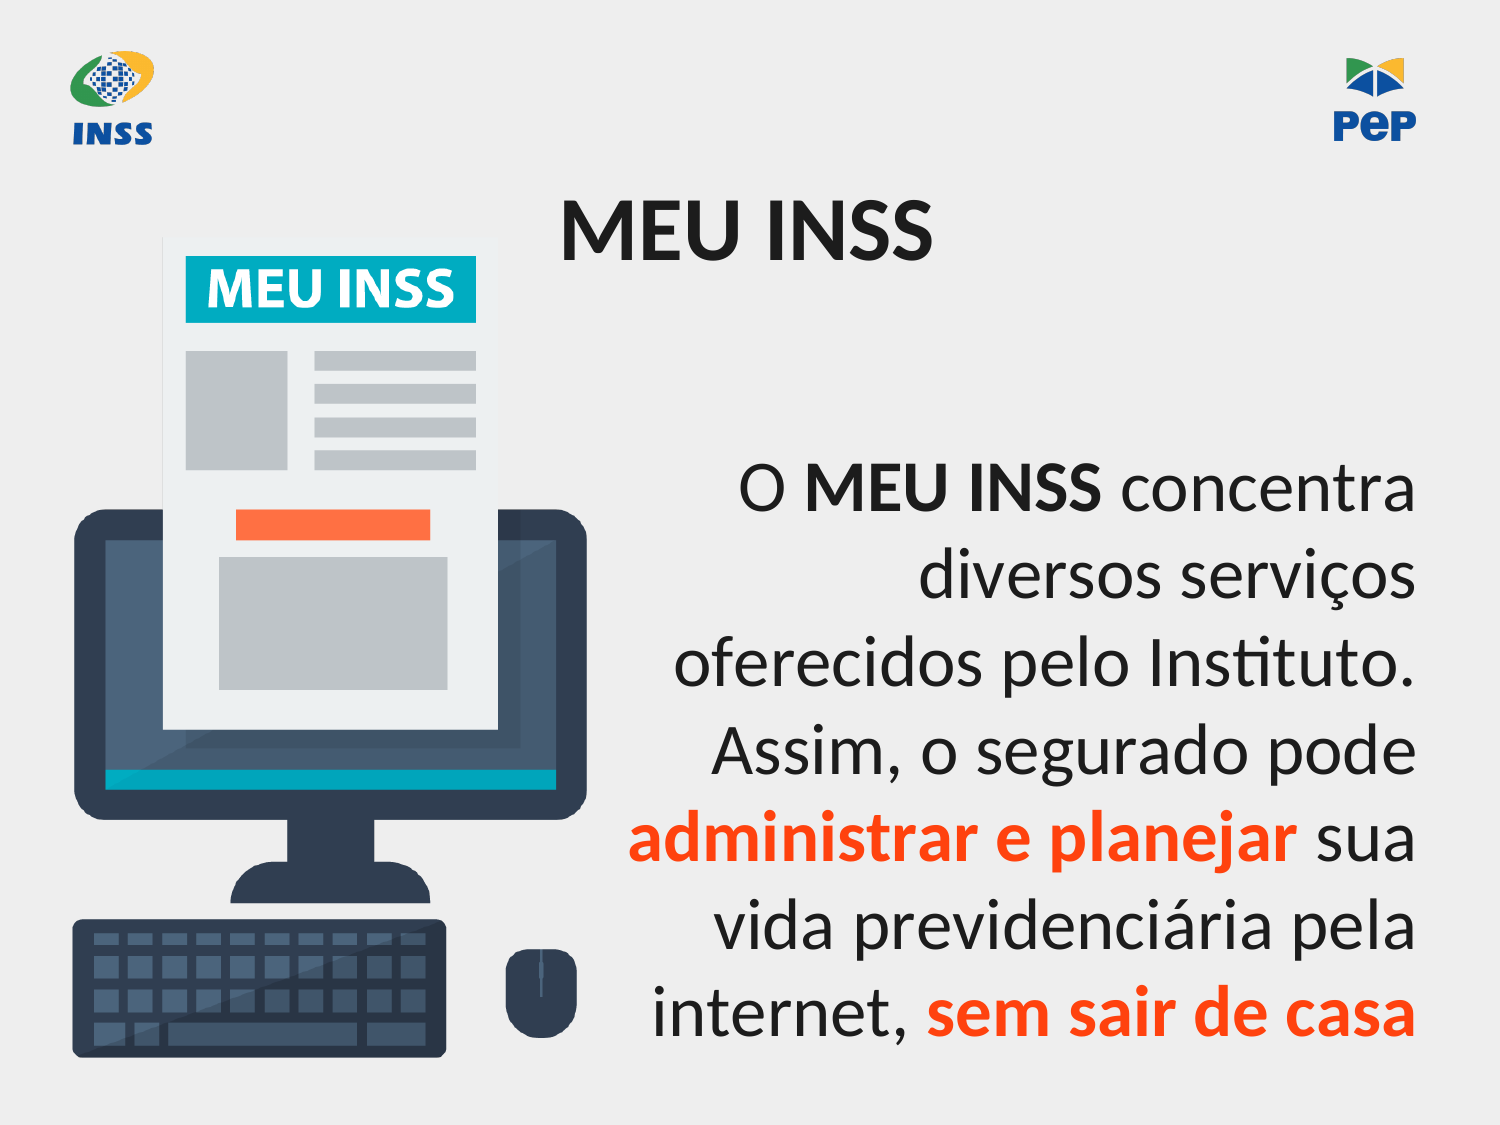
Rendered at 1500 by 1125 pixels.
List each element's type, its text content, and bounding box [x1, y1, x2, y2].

picture [1334, 58, 1416, 141]
title MEU INSS [72, 174, 1423, 272]
list O MEU INSS concentra diversos serviços oferecidos pelo Instituto. Assim, o segurado pode administrar e planejar sua vida previdenciária pela internet, sem sair de casa [612, 431, 1441, 1046]
picture [70, 51, 154, 145]
picture [72, 236, 587, 1058]
